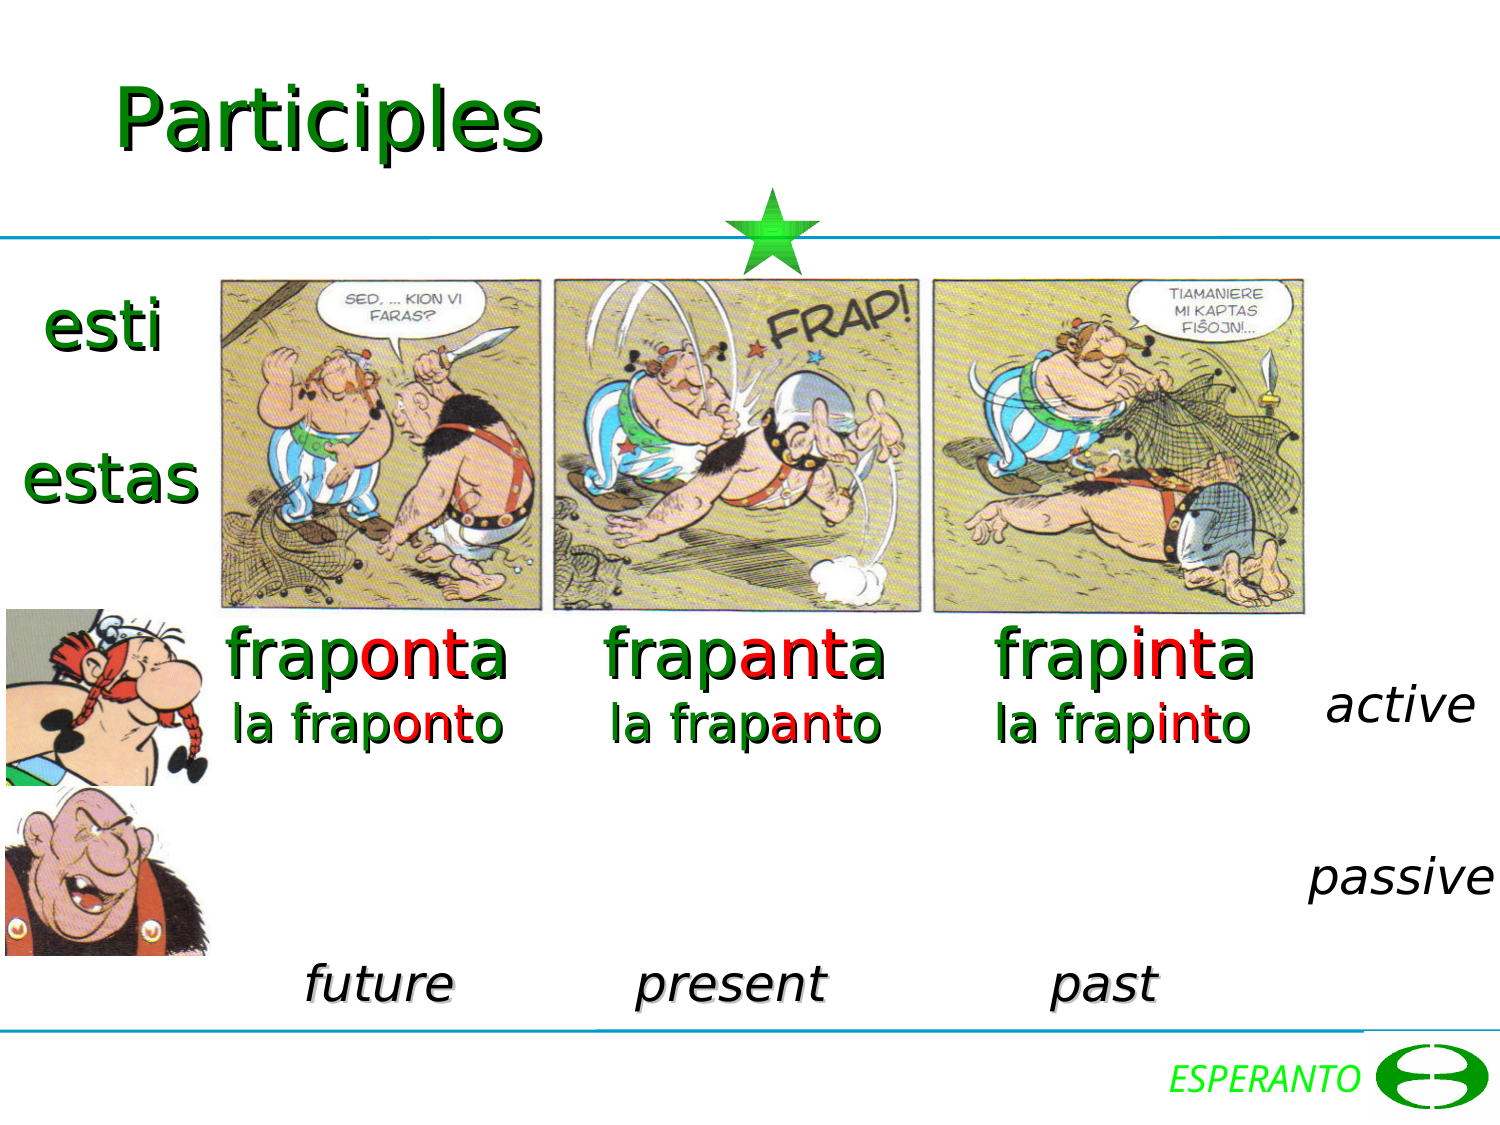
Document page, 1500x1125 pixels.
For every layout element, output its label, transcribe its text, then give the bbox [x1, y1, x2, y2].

picture [5, 277, 1312, 956]
picture [1364, 1032, 1500, 1122]
title Participles [112, 13, 1448, 237]
text_box passive [1293, 844, 1500, 934]
text_box active [1311, 673, 1493, 741]
list esti estas fraponta frapanta frapinta la fraponto la frapanto la frapinto future present past [0, 299, 1500, 1029]
